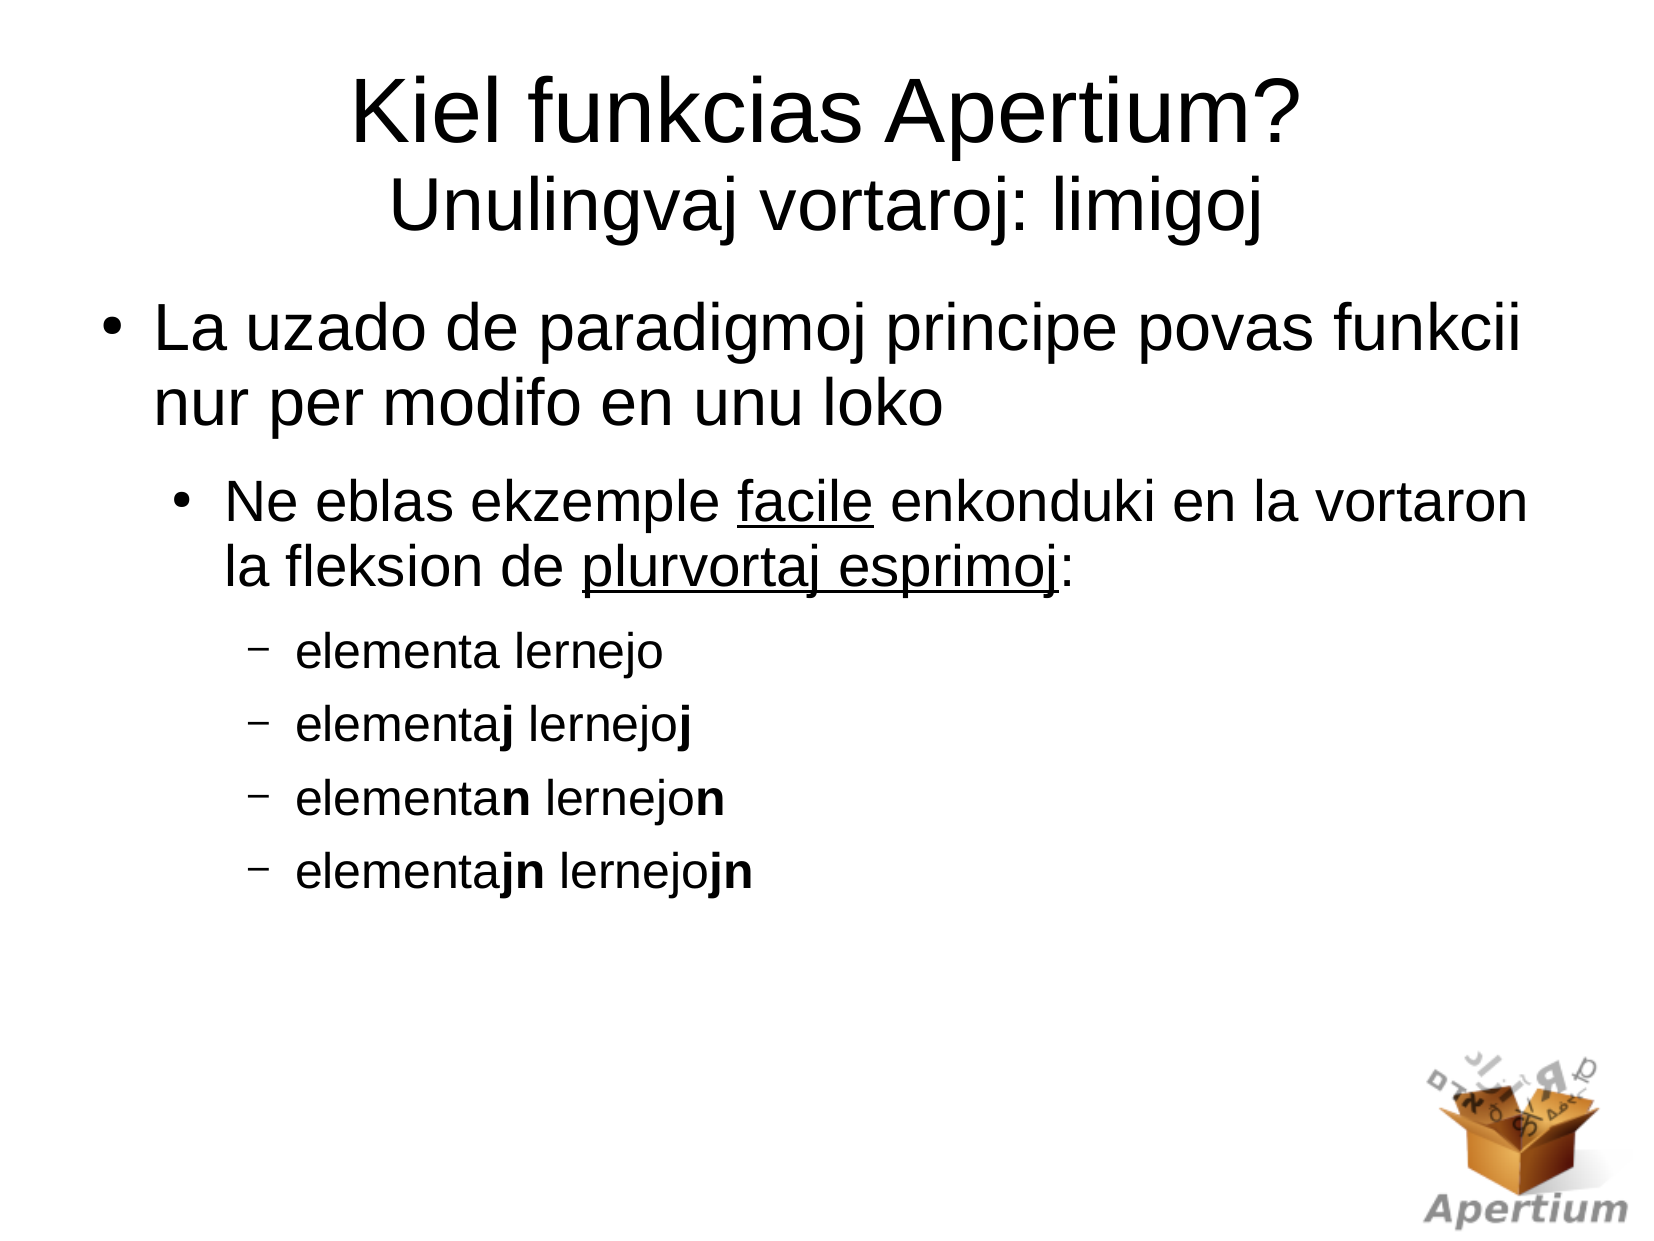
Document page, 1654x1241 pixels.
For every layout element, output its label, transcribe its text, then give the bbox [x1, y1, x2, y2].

list La uzado de paradigmoj principe povas funkcii nur per modifo en unu loko Ne eblas ekzemple facile enkonduki en la vortaron la fleksion de plurvortaj esprimoj: elementa lernejo elementaj lernejoj elementan lernejon elementajn lernejojn [82, 290, 1571, 1109]
picture [1417, 1033, 1633, 1241]
title Kiel funkcias Apertium? Unulingvaj vortaroj: limigoj [82, 49, 1571, 257]
